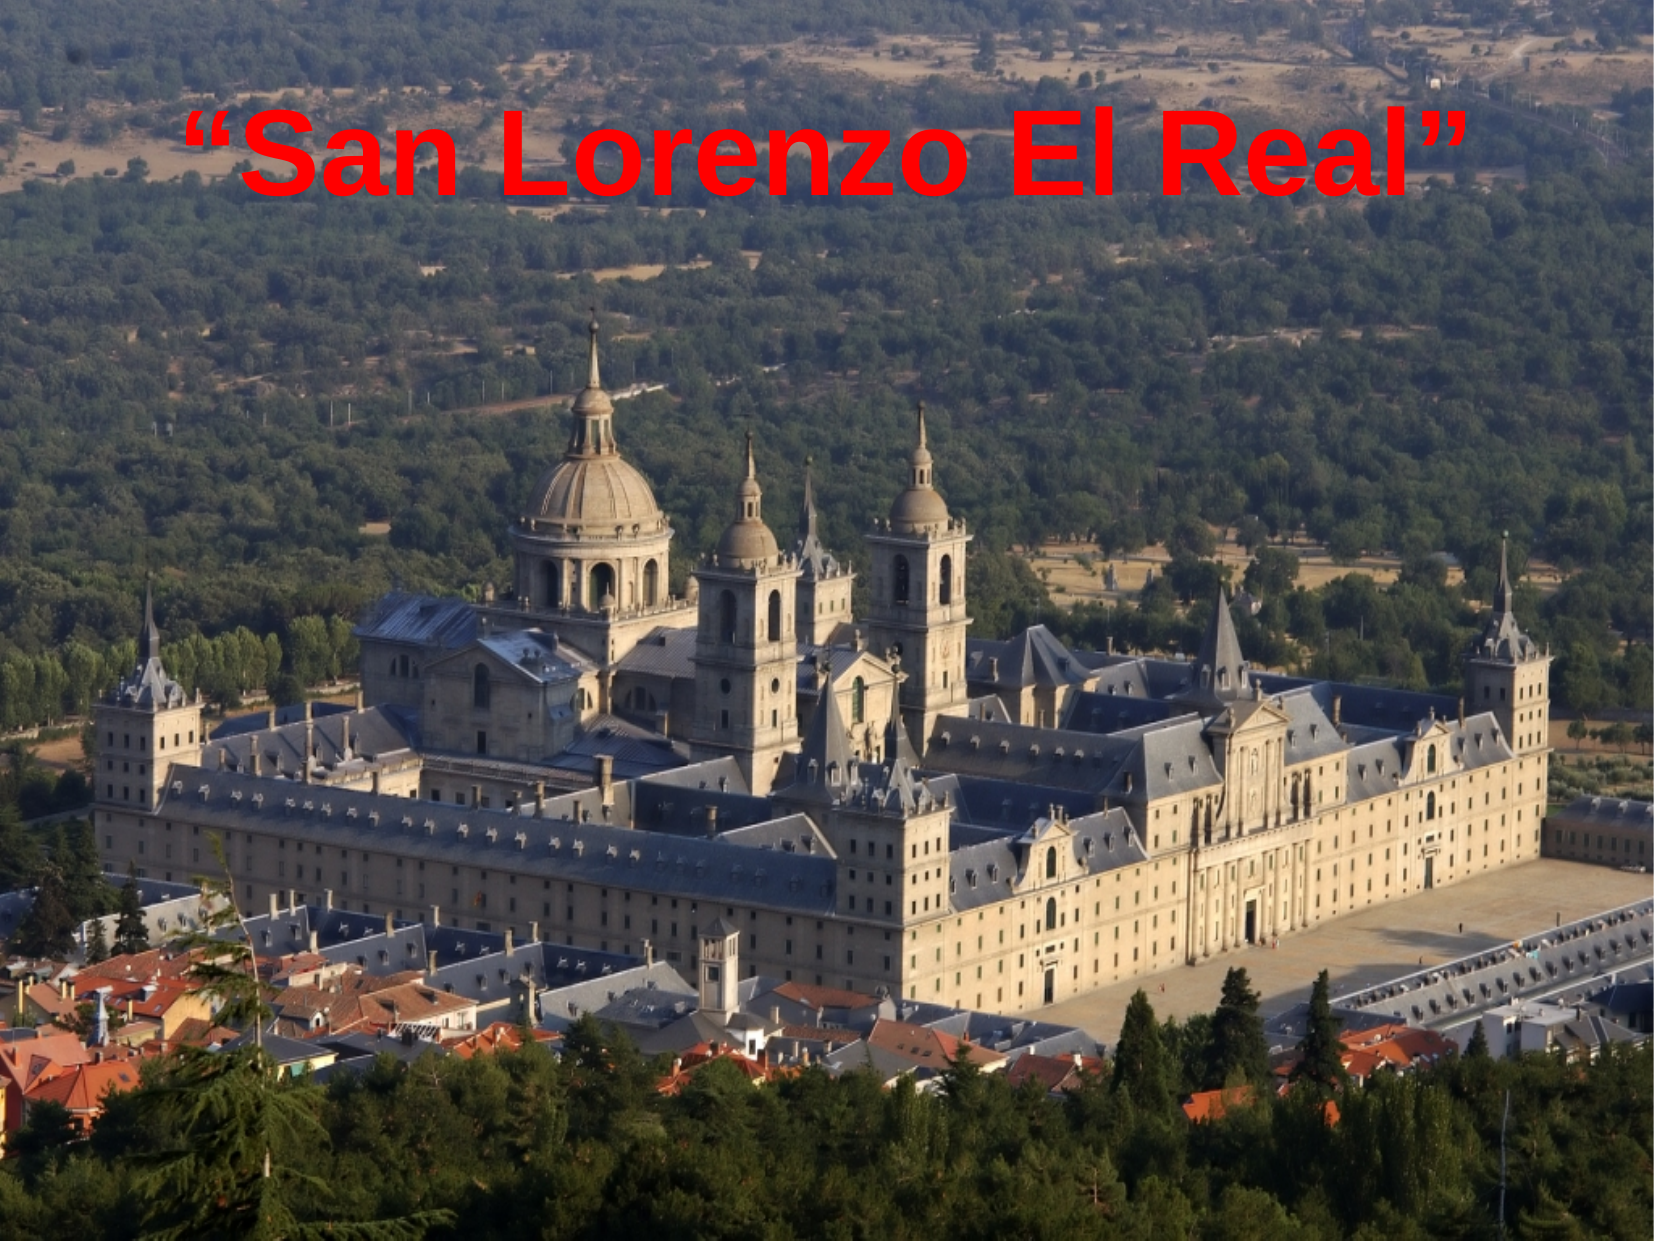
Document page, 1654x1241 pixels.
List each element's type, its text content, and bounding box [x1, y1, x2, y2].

picture [0, 0, 1654, 1241]
title “San Lorenzo El Real” [82, 49, 1571, 257]
